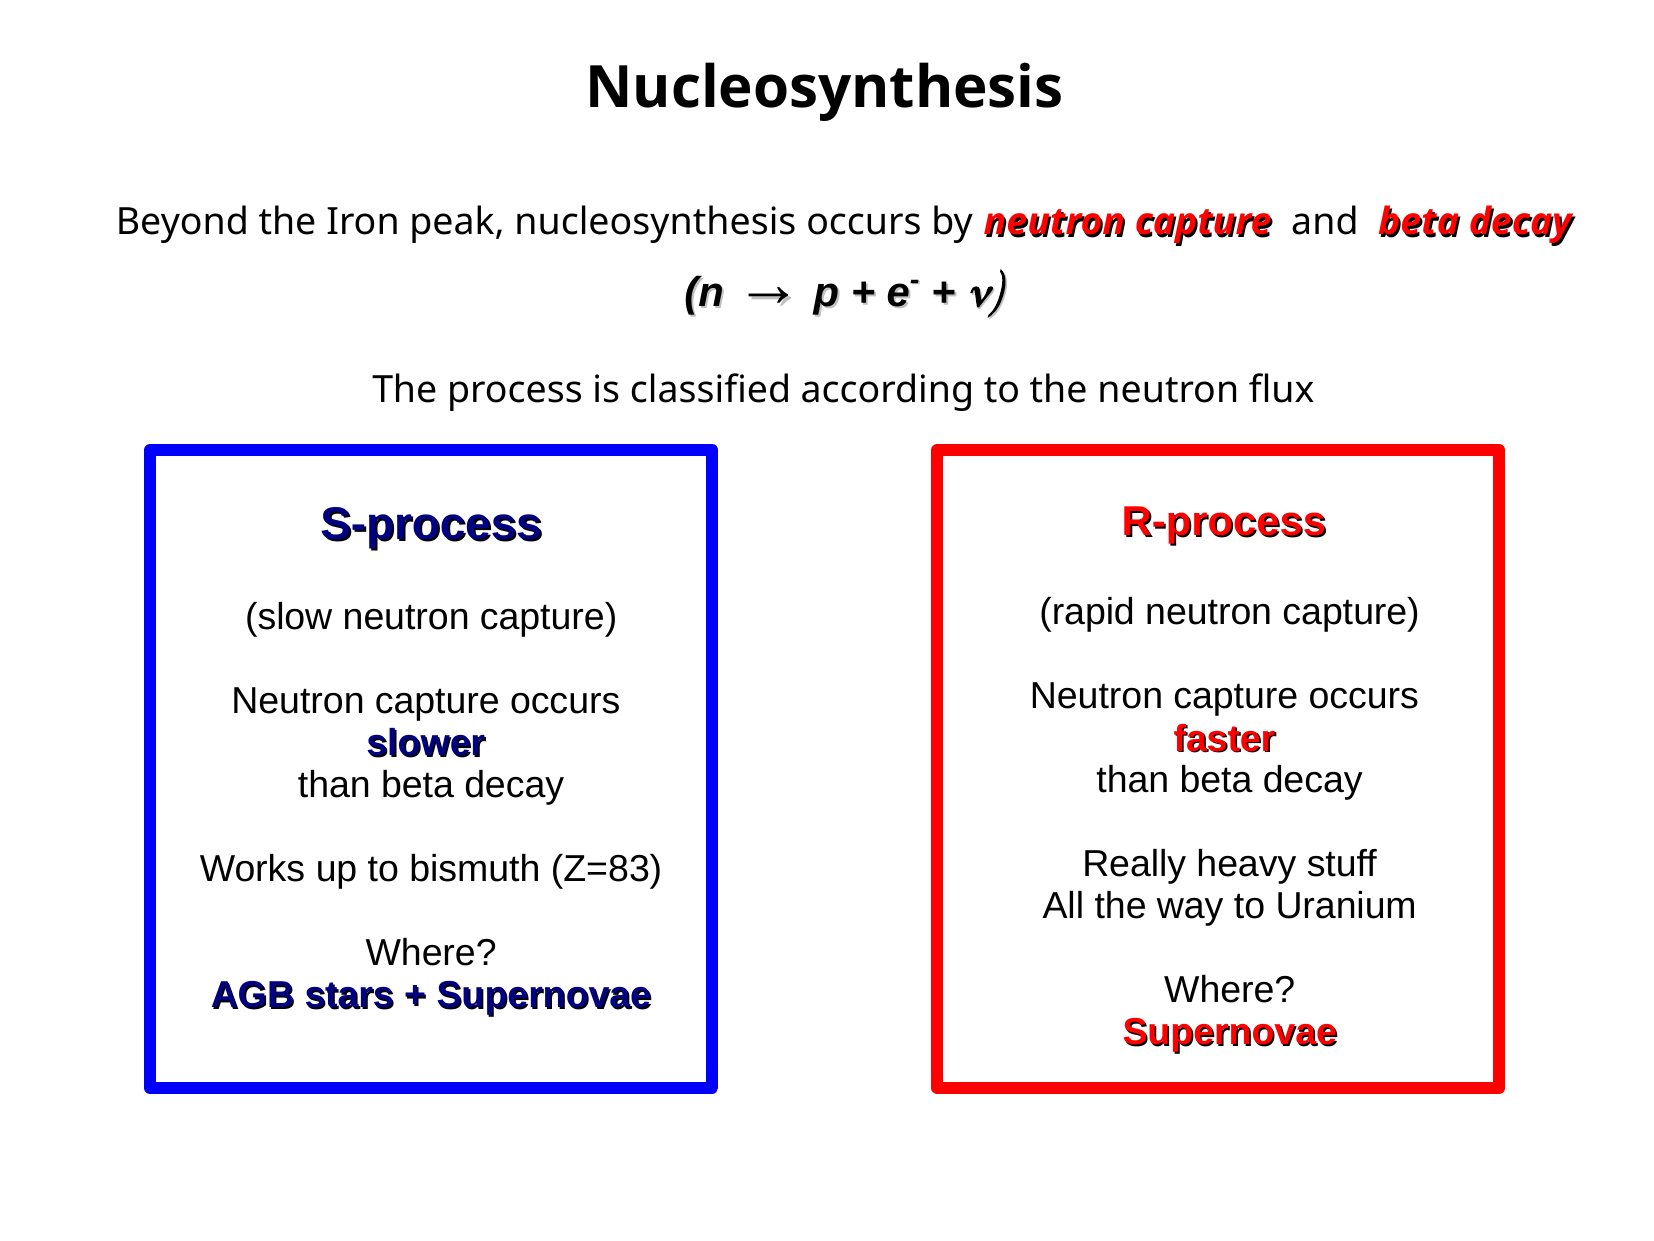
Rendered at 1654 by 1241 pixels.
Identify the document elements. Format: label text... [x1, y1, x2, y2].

text_box Beyond the Iron peak, nucleosynthesis occurs by neutron capture and beta decay (n → p + e- + n) The process is classified according to the neutron flux [75, 187, 1613, 676]
text_box [149, 1027, 713, 1088]
text_box [937, 676, 1012, 1088]
text_box Nucleosynthesis [262, 37, 1388, 134]
text_box S-process (slow neutron capture) Neutron capture occurs slower than beta decay Works up to bismuth (Z=83) Where? AGB stars + Supernovae [149, 676, 713, 1027]
text_box R-process (rapid neutron capture) Neutron capture occurs faster than beta decay Really heavy stuff All the way to Uranium Where? Supernovae [1012, 676, 1537, 1106]
